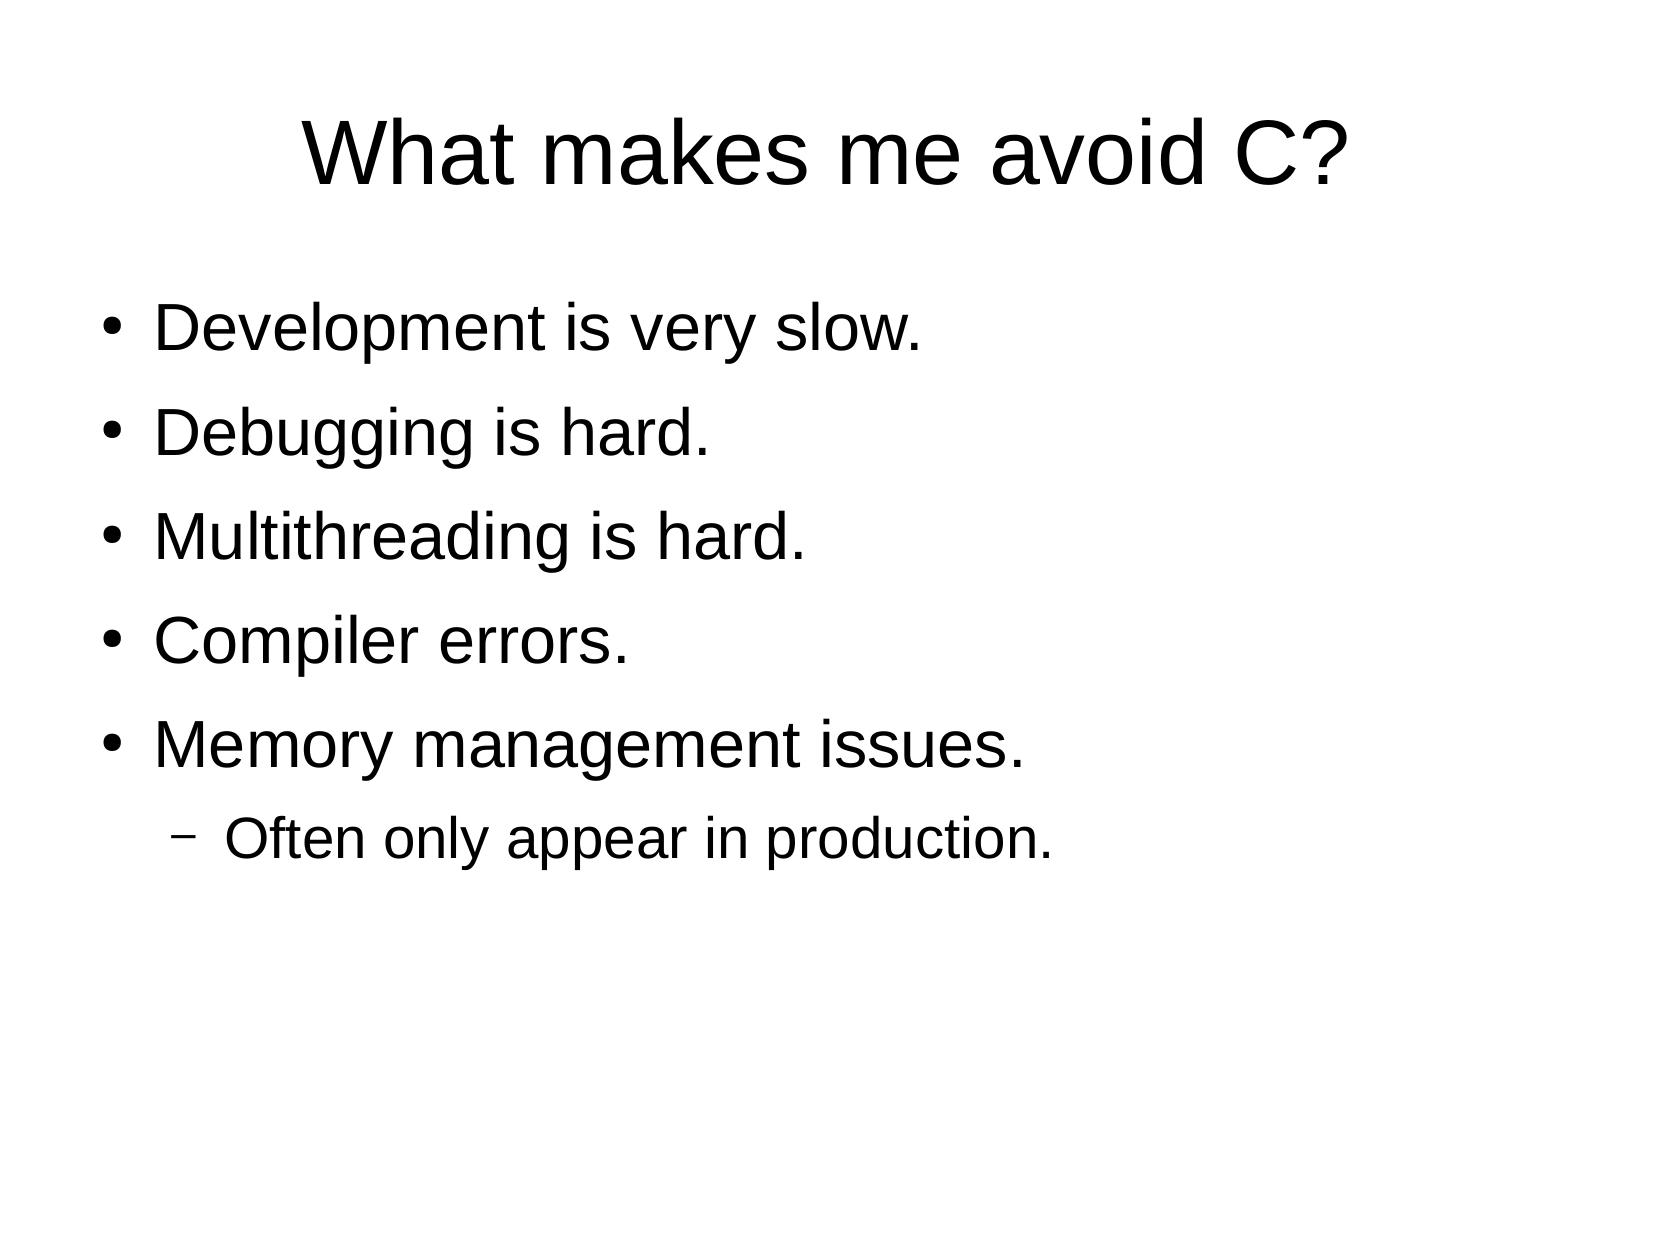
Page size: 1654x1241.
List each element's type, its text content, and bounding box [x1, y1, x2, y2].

list Development is very slow. Debugging is hard. Multithreading is hard. Compiler errors. Memory management issues. Often only appear in production. [82, 290, 1571, 1010]
title What makes me avoid C? [82, 49, 1571, 257]
